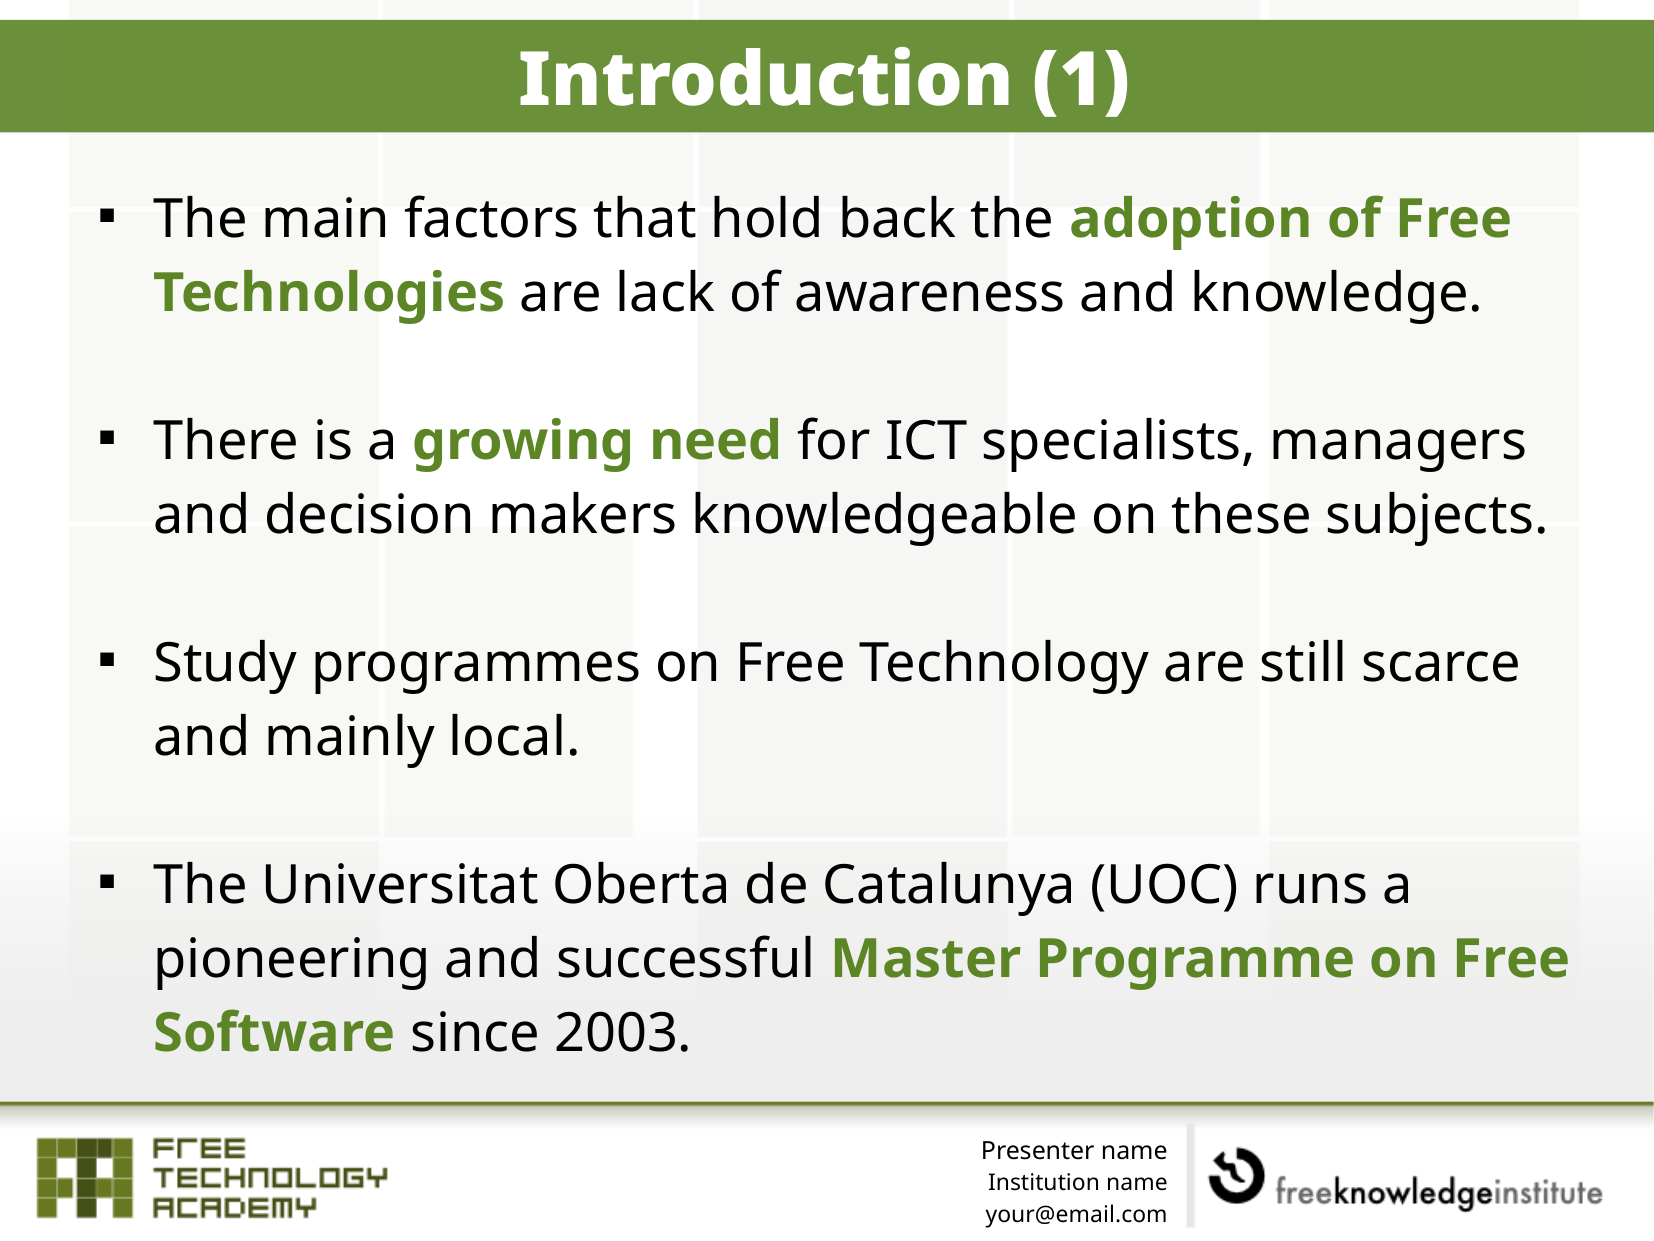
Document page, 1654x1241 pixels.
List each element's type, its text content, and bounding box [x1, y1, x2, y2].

list The main factors that hold back the adoption of Free Technologies are lack of awareness and knowledge. There is a growing need for ICT specialists, managers and decision makers knowledgeable on these subjects. Study programmes on Free Technology are still scarce and mainly local. The Universitat Oberta de Catalunya (UOC) runs a pioneering and successful Master Programme on Free Software since 2003. [82, 179, 1571, 1125]
title Introduction (1) [37, 32, 1613, 120]
picture [0, 133, 1654, 1241]
picture [0, 0, 1654, 19]
